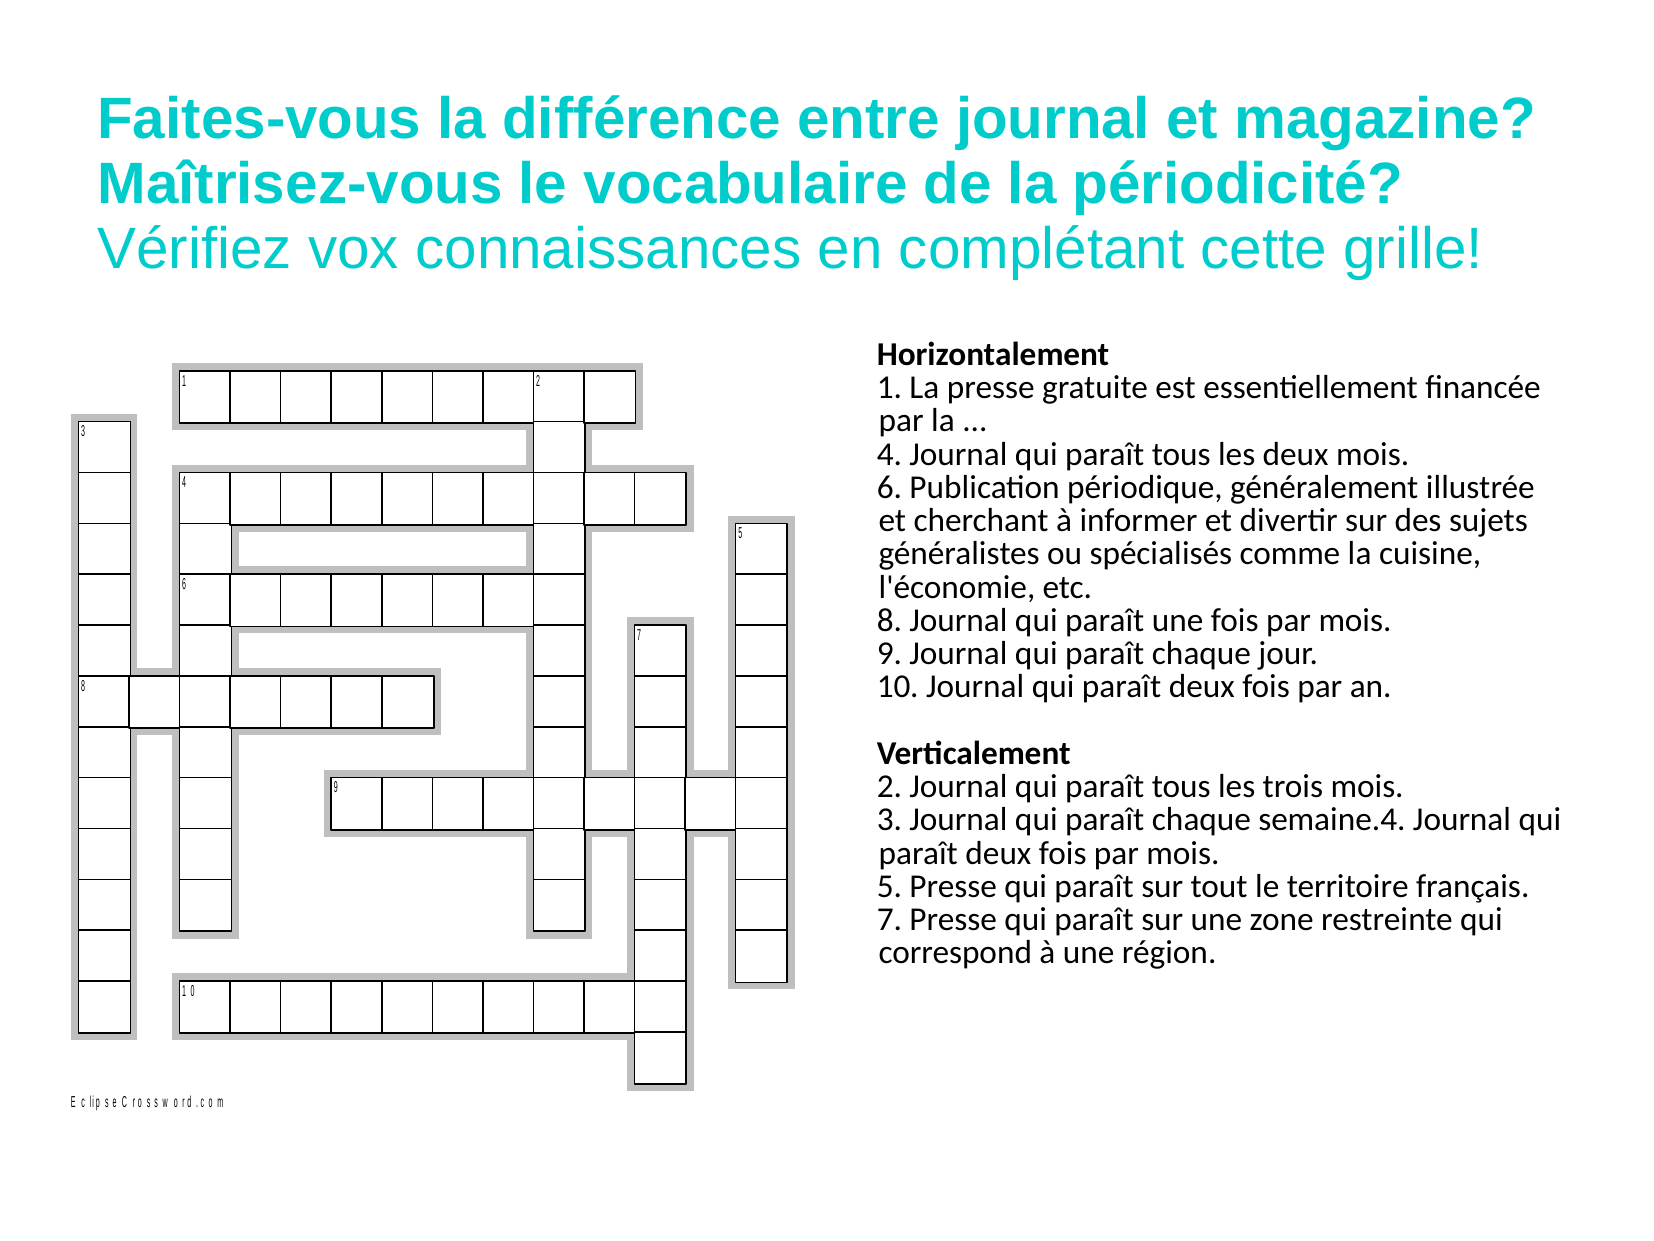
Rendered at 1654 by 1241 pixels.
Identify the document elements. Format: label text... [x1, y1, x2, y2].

picture [70, 363, 796, 1111]
text_box Faites-vous la différence entre journal et magazine? Maîtrisez-vous le vocabulaire de la périodicité? Vérifiez vox connaissances en complétant cette grille! [82, 78, 1571, 289]
text_box Horizontalement 1. La presse gratuite est essentiellement financée par la ... 4. Journal qui paraît tous les deux mois. 6. Publication périodique, généralement illustrée et cherchant à informer et divertir sur des sujets généralistes ou spécialisés comme la cuisine, l'économie, etc. 8. Journal qui paraît une fois par mois. 9. Journal qui paraît chaque jour. 10. Journal qui paraît deux fois par an. Verticalement 2. Journal qui paraît tous les trois mois. 3. Journal qui paraît chaque semaine.4. Journal qui paraît deux fois par mois. 5. Presse qui paraît sur tout le territoire français. 7. Presse qui paraît sur une zone restreinte qui correspond à une région. [862, 333, 1583, 1123]
